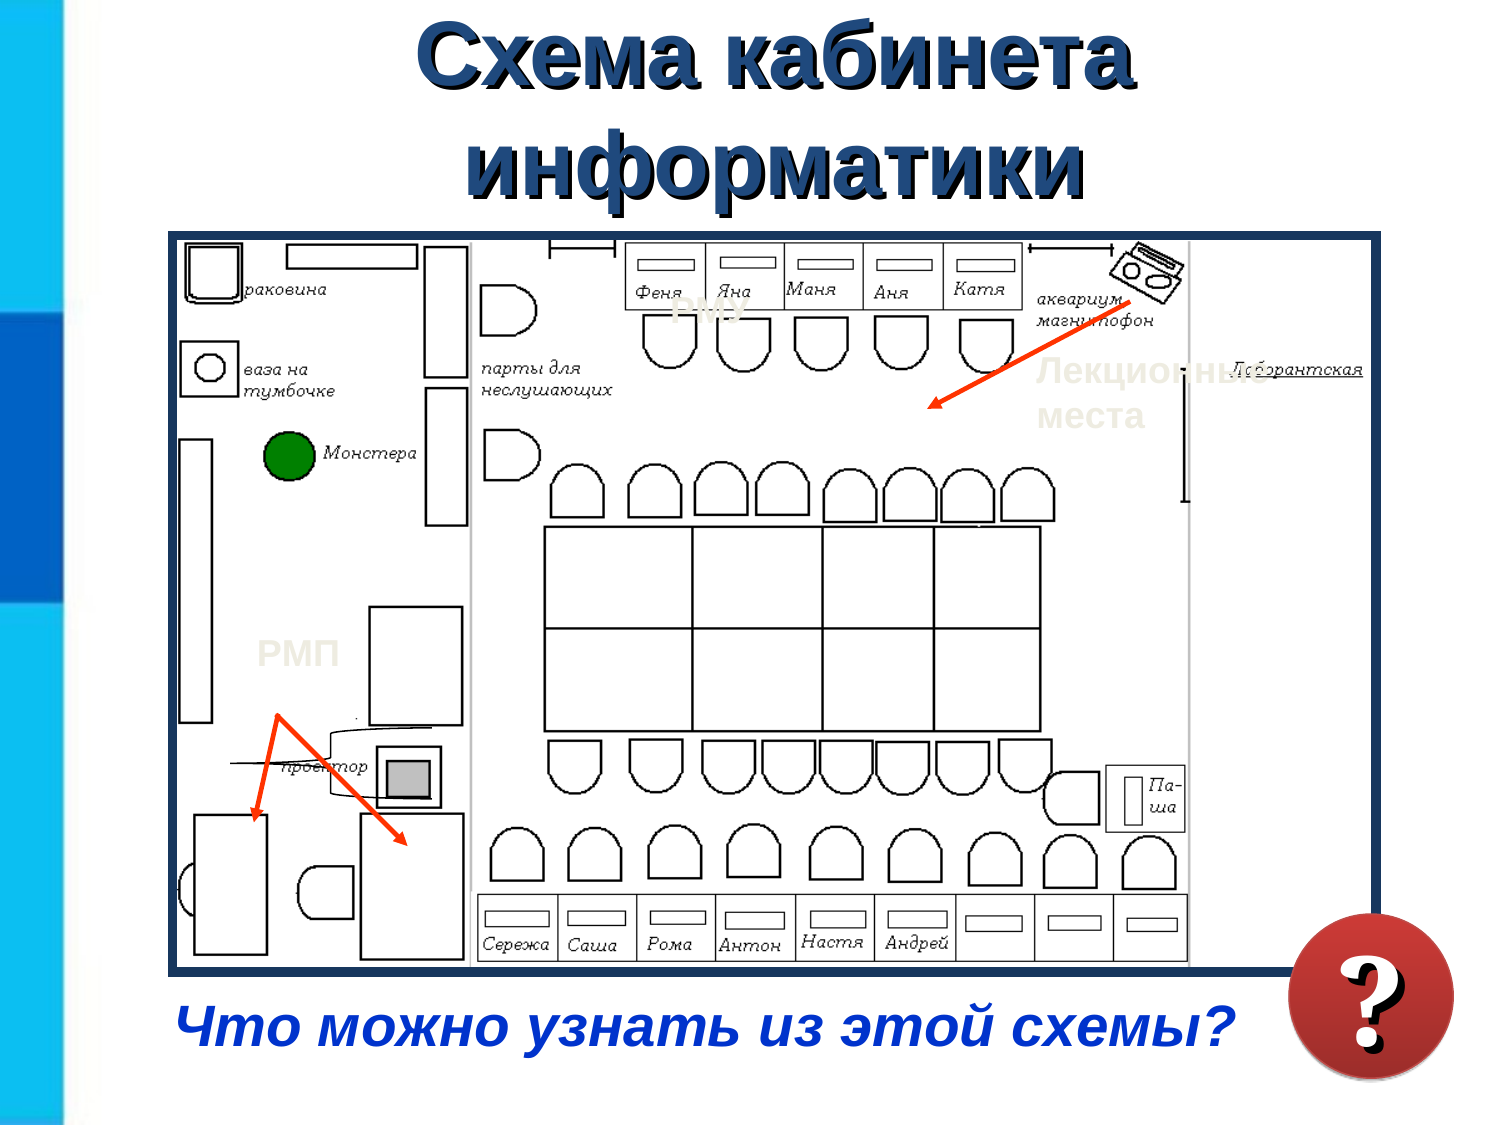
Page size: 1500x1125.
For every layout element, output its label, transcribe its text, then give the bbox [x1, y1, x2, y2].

text_box РМУ [655, 278, 1046, 340]
title Схема кабинета информатики [81, 0, 1468, 208]
text_box РМП [242, 621, 372, 683]
text_box Что можно узнать из этой схемы? [158, 980, 1290, 1066]
text_box ? [1289, 914, 1454, 1079]
picture [0, 0, 1500, 1125]
text_box Лекционные места [1021, 337, 1388, 444]
